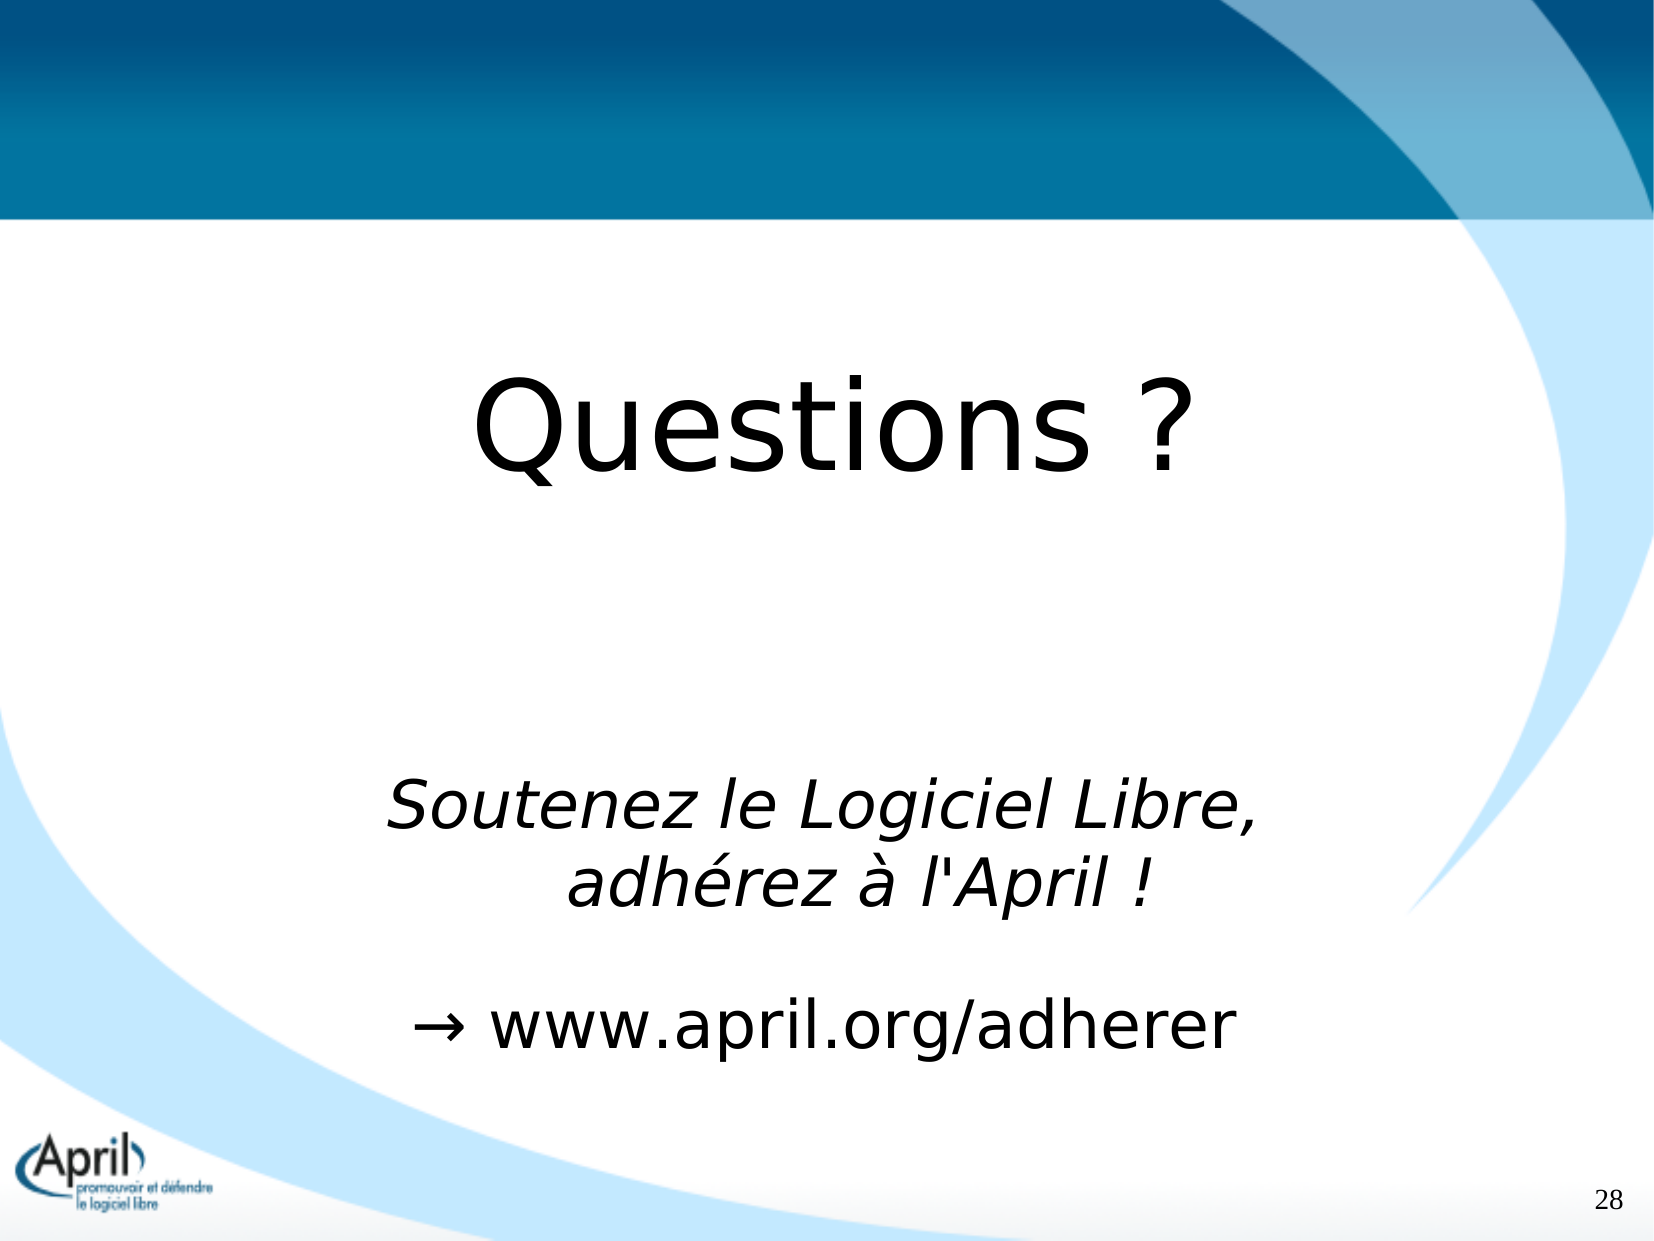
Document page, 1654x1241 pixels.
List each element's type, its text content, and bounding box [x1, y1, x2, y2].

picture [0, 0, 1654, 1241]
list Questions ? Soutenez le Logiciel Libre, adhérez à l'April ! → www.april.org/adherer [82, 354, 1571, 1208]
